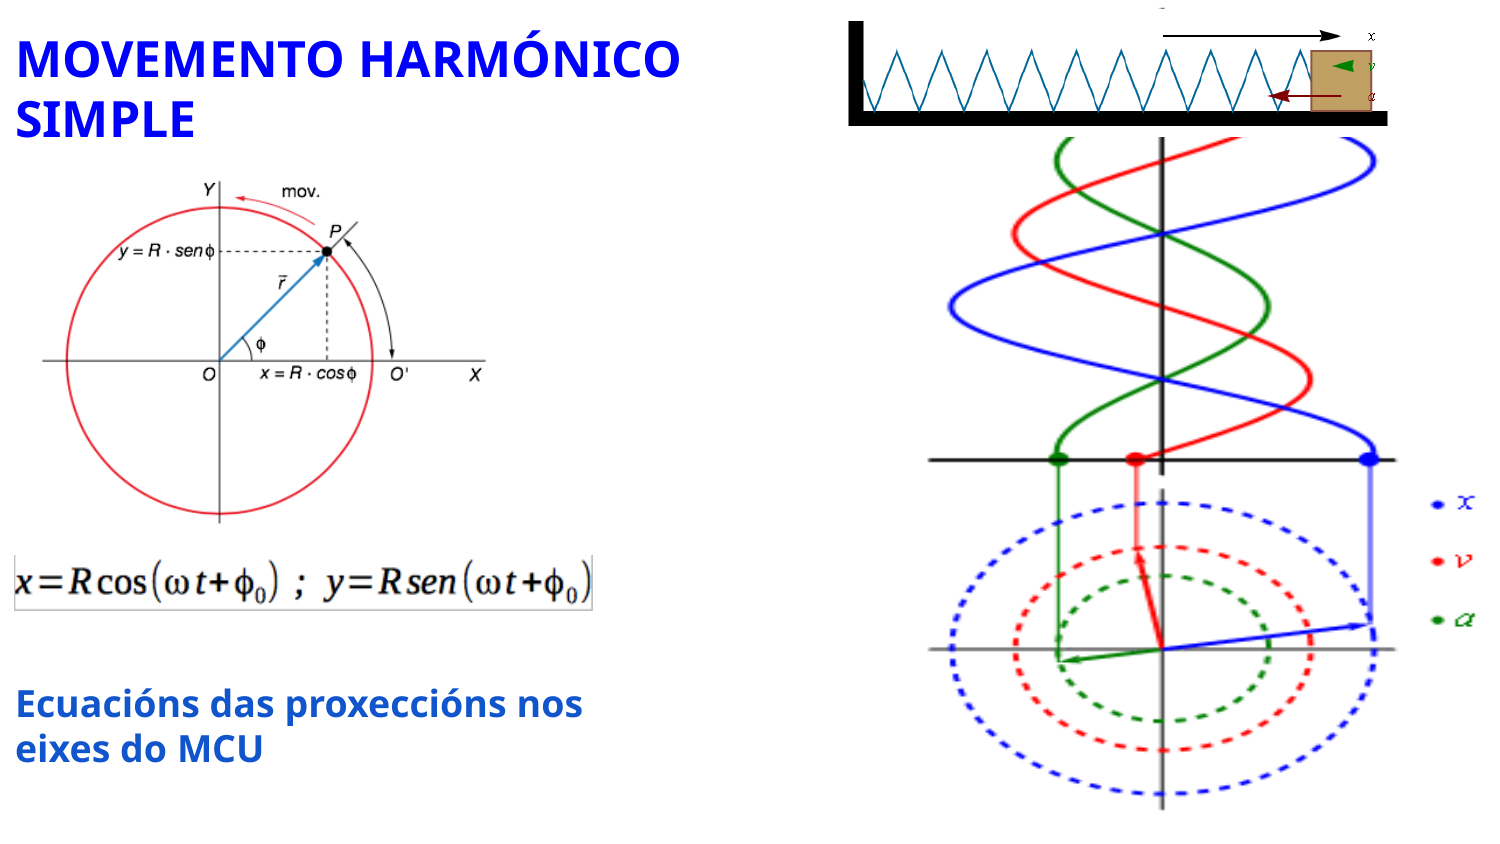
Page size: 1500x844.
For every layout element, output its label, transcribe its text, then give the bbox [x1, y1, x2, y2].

picture [39, 176, 494, 527]
text_box Ecuacións das proxeccións nos eixes do MCU [0, 681, 608, 770]
picture [836, 1, 1481, 818]
text_box MOVEMENTO HARMÓNICO SIMPLE [0, 12, 864, 159]
picture [14, 555, 593, 611]
